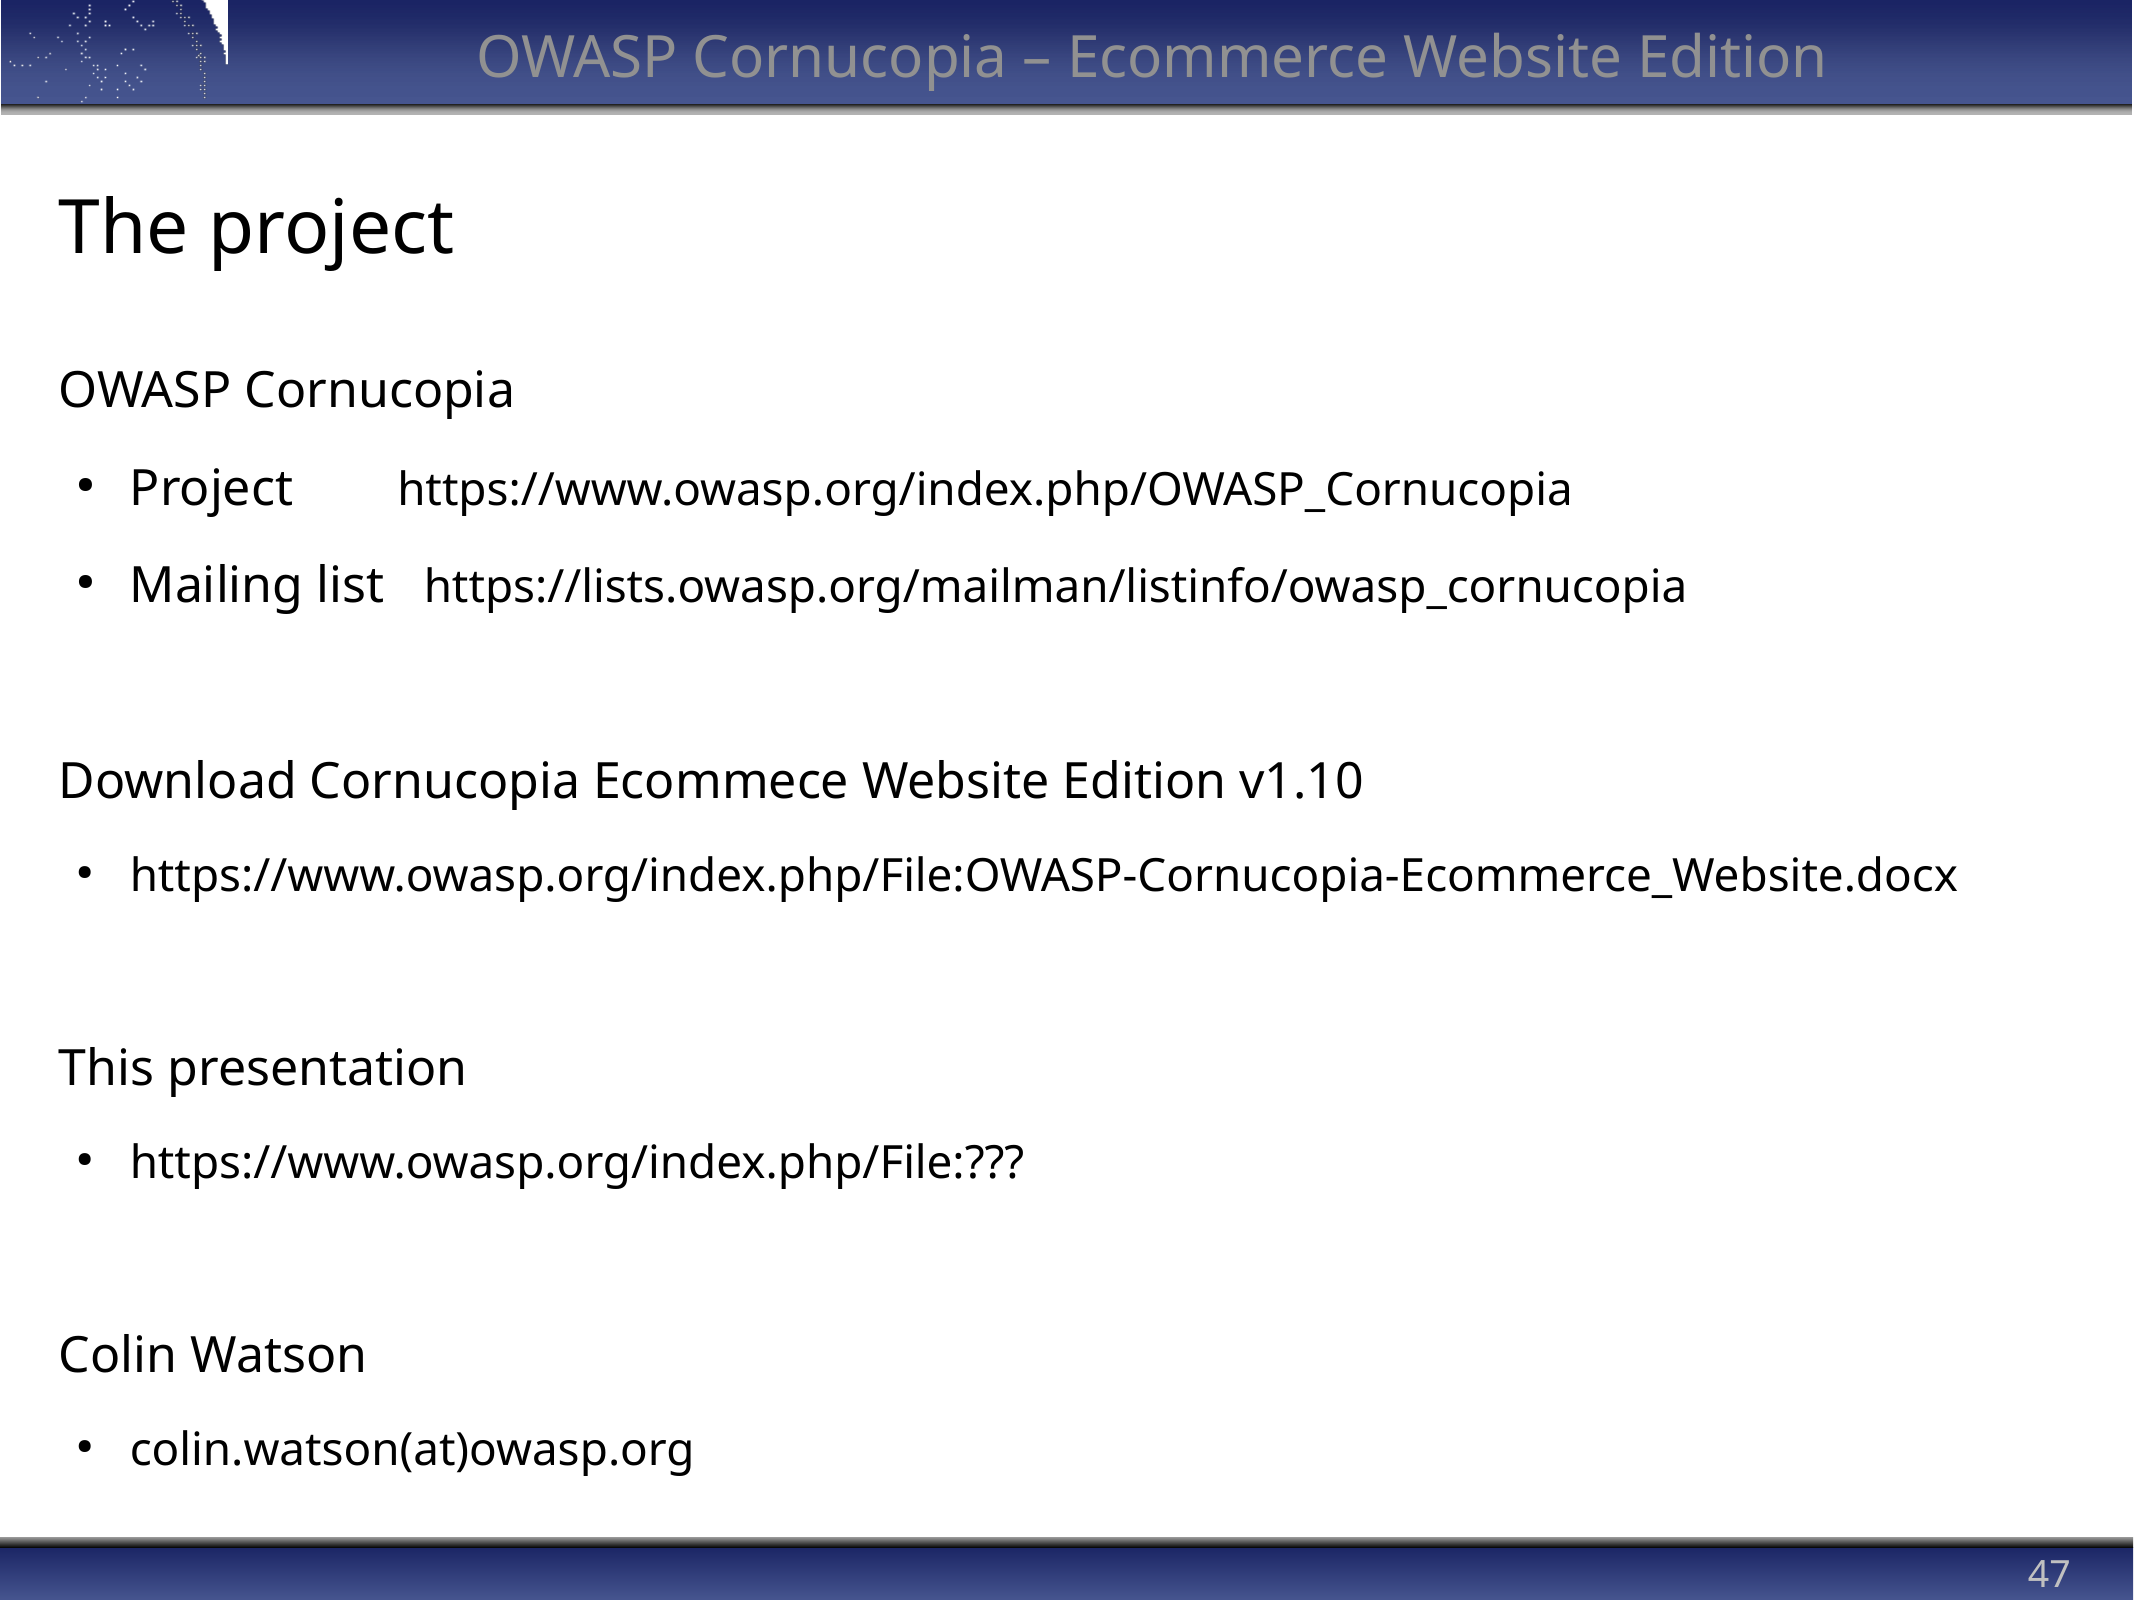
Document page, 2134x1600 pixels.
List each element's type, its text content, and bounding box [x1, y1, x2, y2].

list OWASP Cornucopia Project https://www.owasp.org/index.php/OWASP_Cornucopia Mailing list https://lists.owasp.org/mailman/listinfo/owasp_cornucopia Download Cornucopia Ecommece Website Edition v1.10 https://www.owasp.org/index.php/File:OWASP-Cornucopia-Ecommerce_Website.docx This presentation https://www.owasp.org/index.php/File:??? Colin Watson colin.watson(at)owasp.org [58, 354, 2097, 1536]
title The project [58, 124, 2126, 325]
